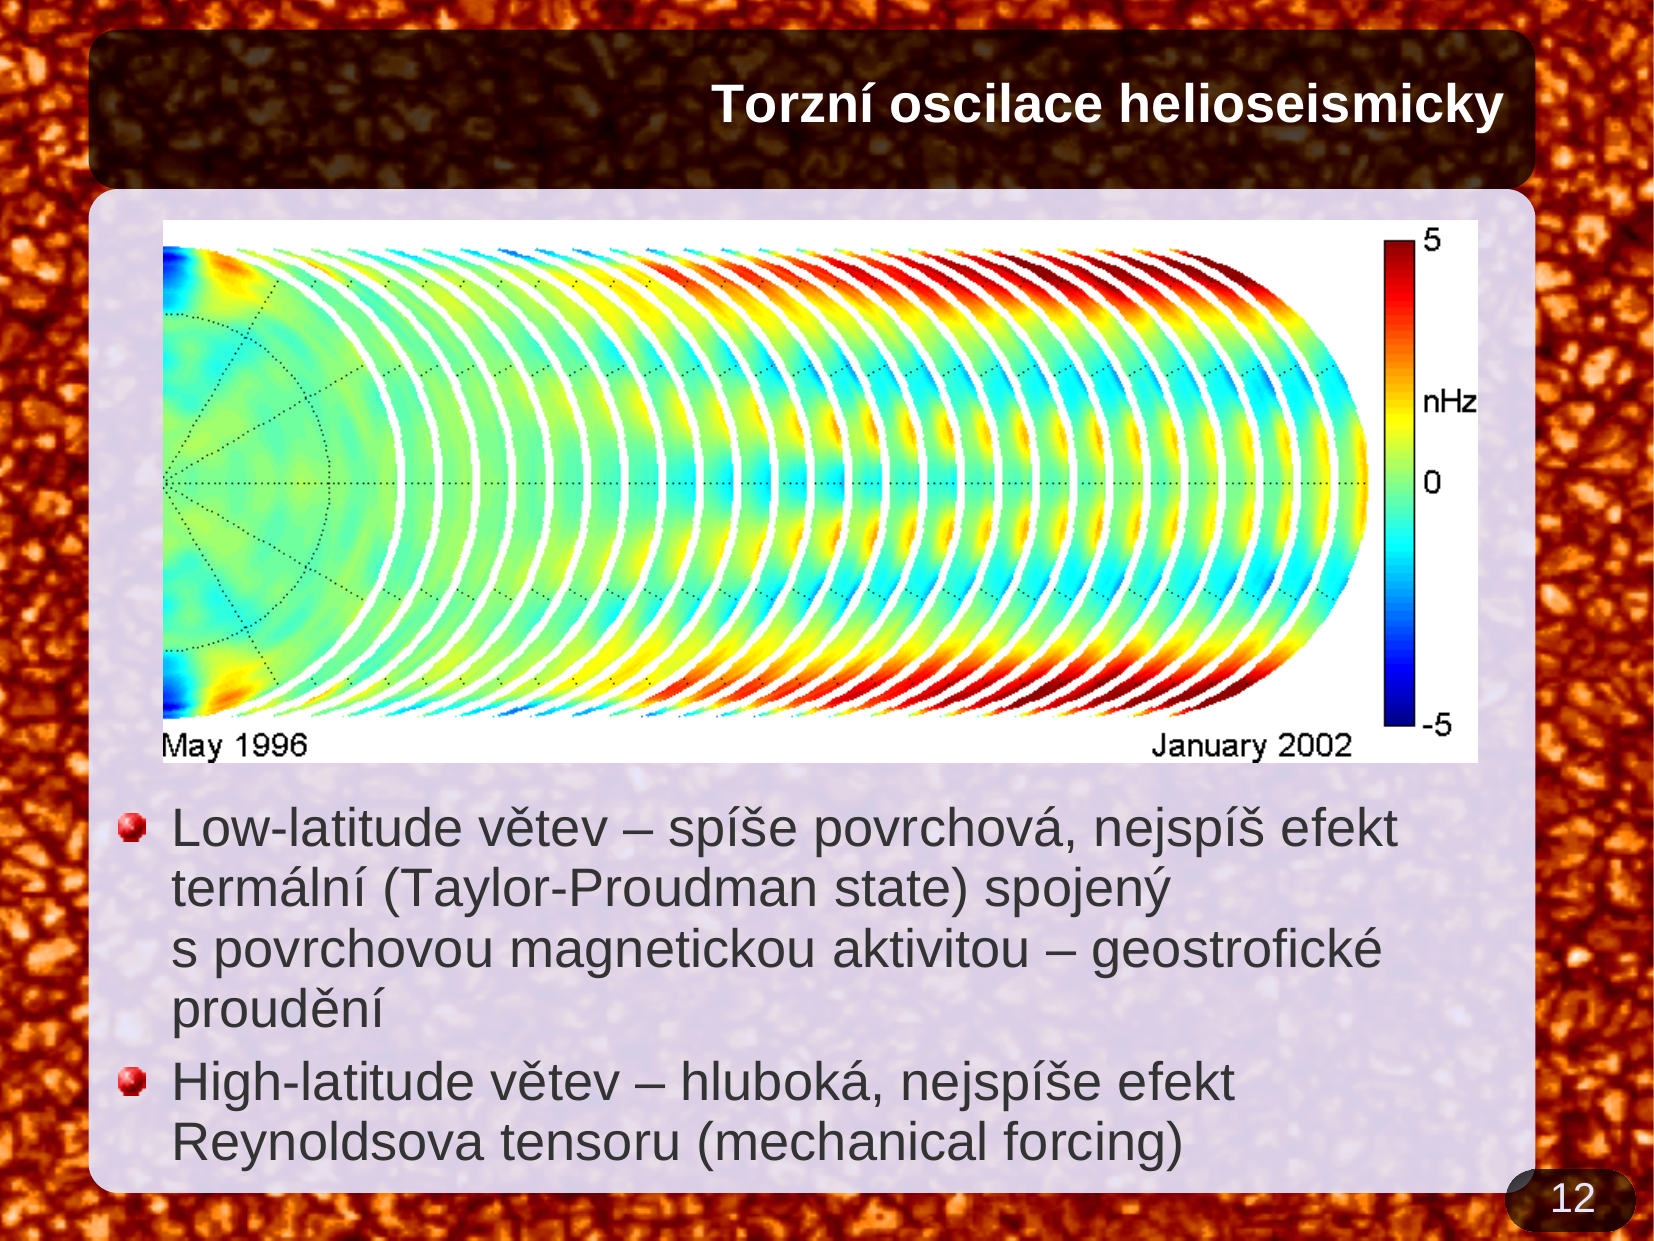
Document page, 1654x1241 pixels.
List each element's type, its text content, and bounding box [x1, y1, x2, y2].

picture [0, 0, 1654, 1241]
list Low-latitude větev – spíše povrchová, nejspíš efekt termální (Taylor-Proudman state) spojený s povrchovou magnetickou aktivitou – geostrofické proudění High-latitude větev – hluboká, nejspíše efekt Reynoldsova tensoru (mechanical forcing) [118, 797, 1477, 1179]
title Torzní oscilace helioseismicky [118, 59, 1506, 148]
